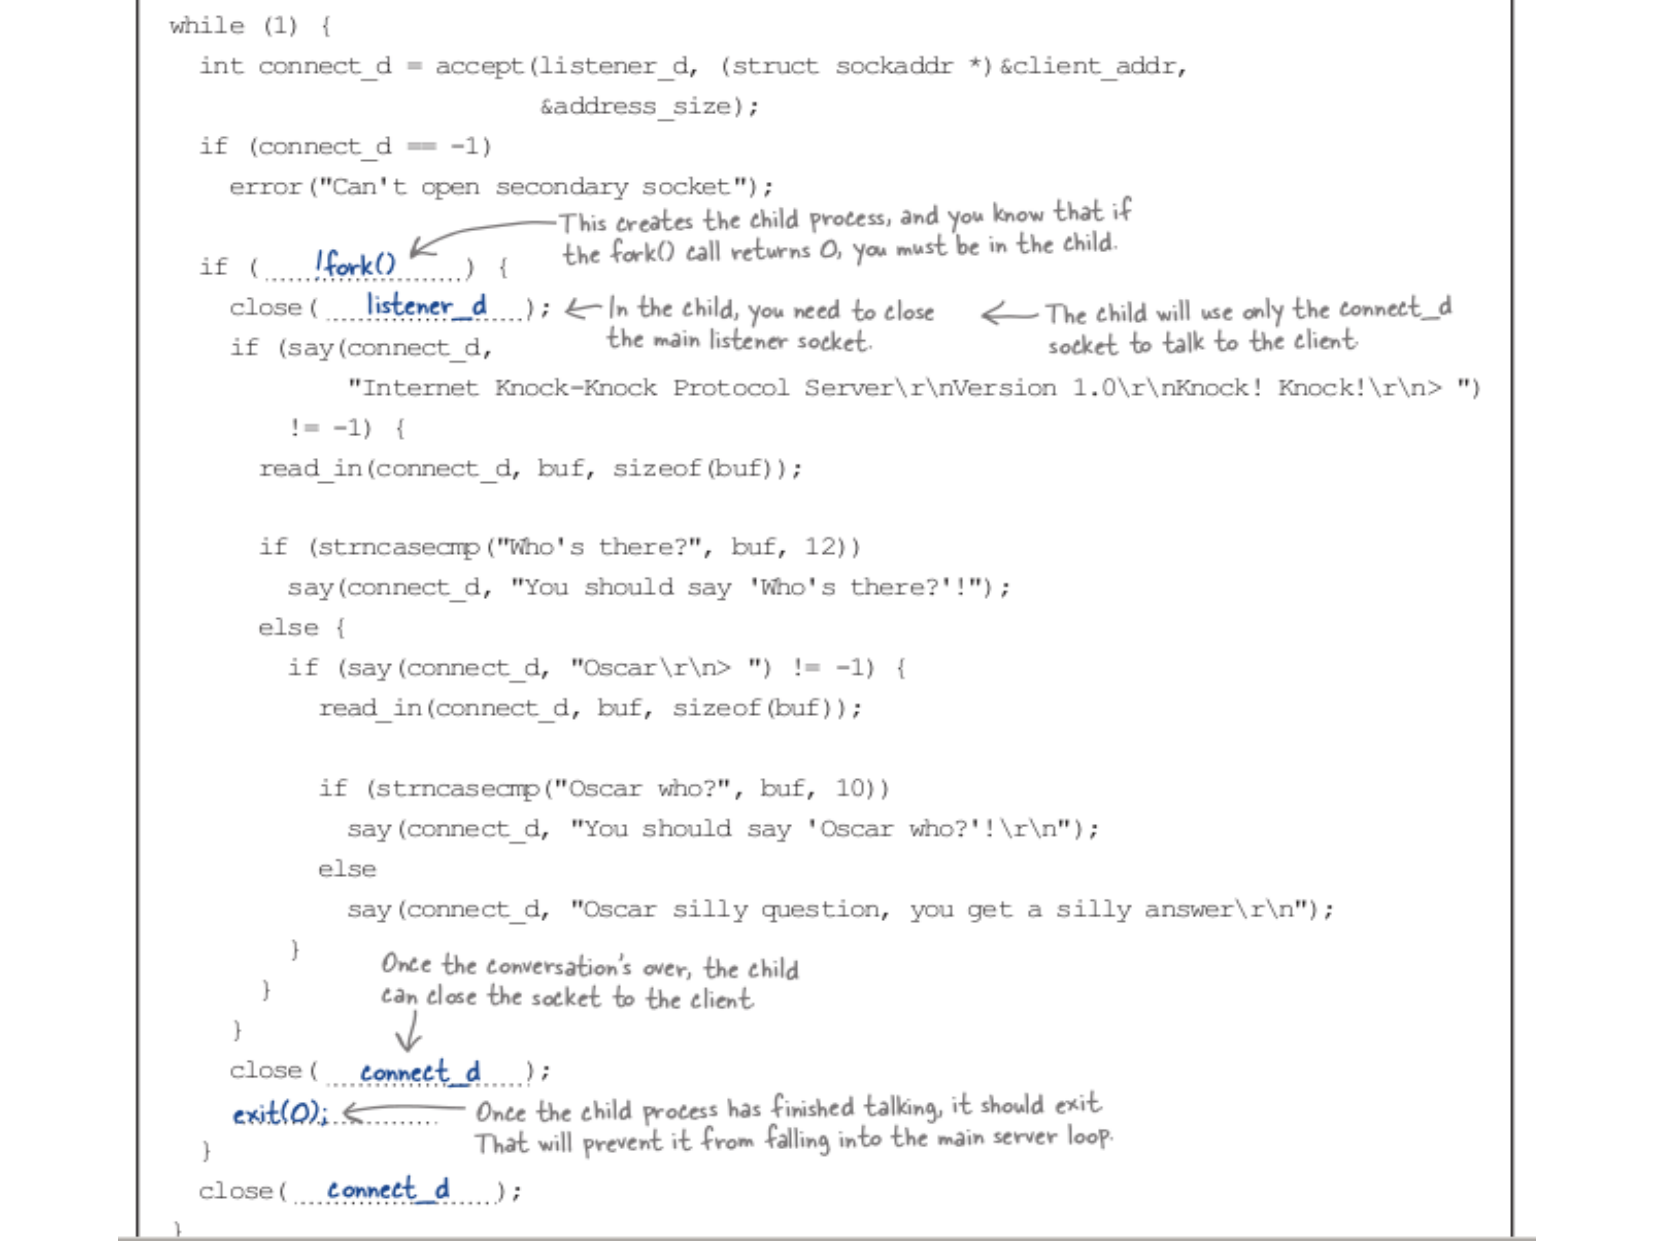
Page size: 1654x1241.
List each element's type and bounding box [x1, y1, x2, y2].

picture [118, 0, 1536, 1241]
